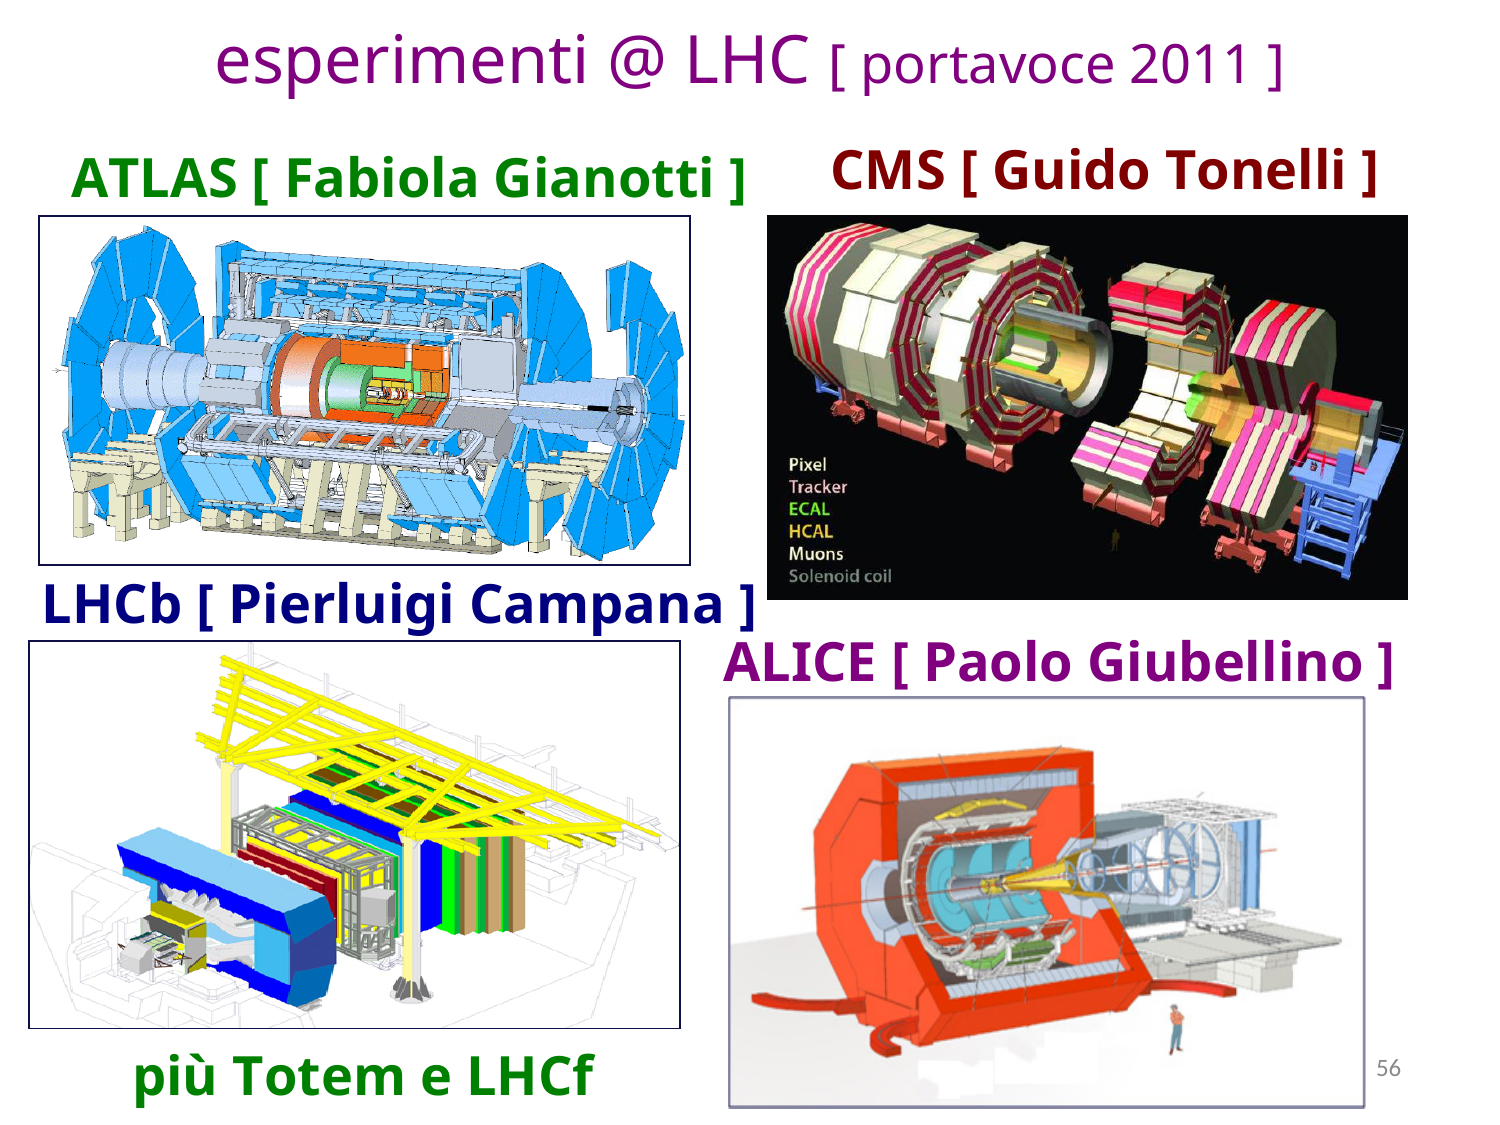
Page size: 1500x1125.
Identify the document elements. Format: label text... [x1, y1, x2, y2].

text_box <numero> [1367, 1042, 1417, 1095]
text_box esperimenti @ LHC [ portavoce 2011 ] [112, 0, 1388, 119]
text_box CMS [ Guido Tonelli ] [815, 128, 1395, 209]
text_box ATLAS [ Fabiola Gianotti ] [56, 135, 763, 217]
text_box ALICE [ Paolo Giubellino ] [708, 620, 1500, 701]
picture [39, 216, 689, 565]
picture [767, 215, 1408, 600]
text_box LHCb [ Pierluigi Campana ] [27, 561, 773, 643]
picture [728, 701, 1367, 1110]
picture [29, 643, 680, 1028]
text_box più Totem e LHCf [17, 1033, 709, 1105]
